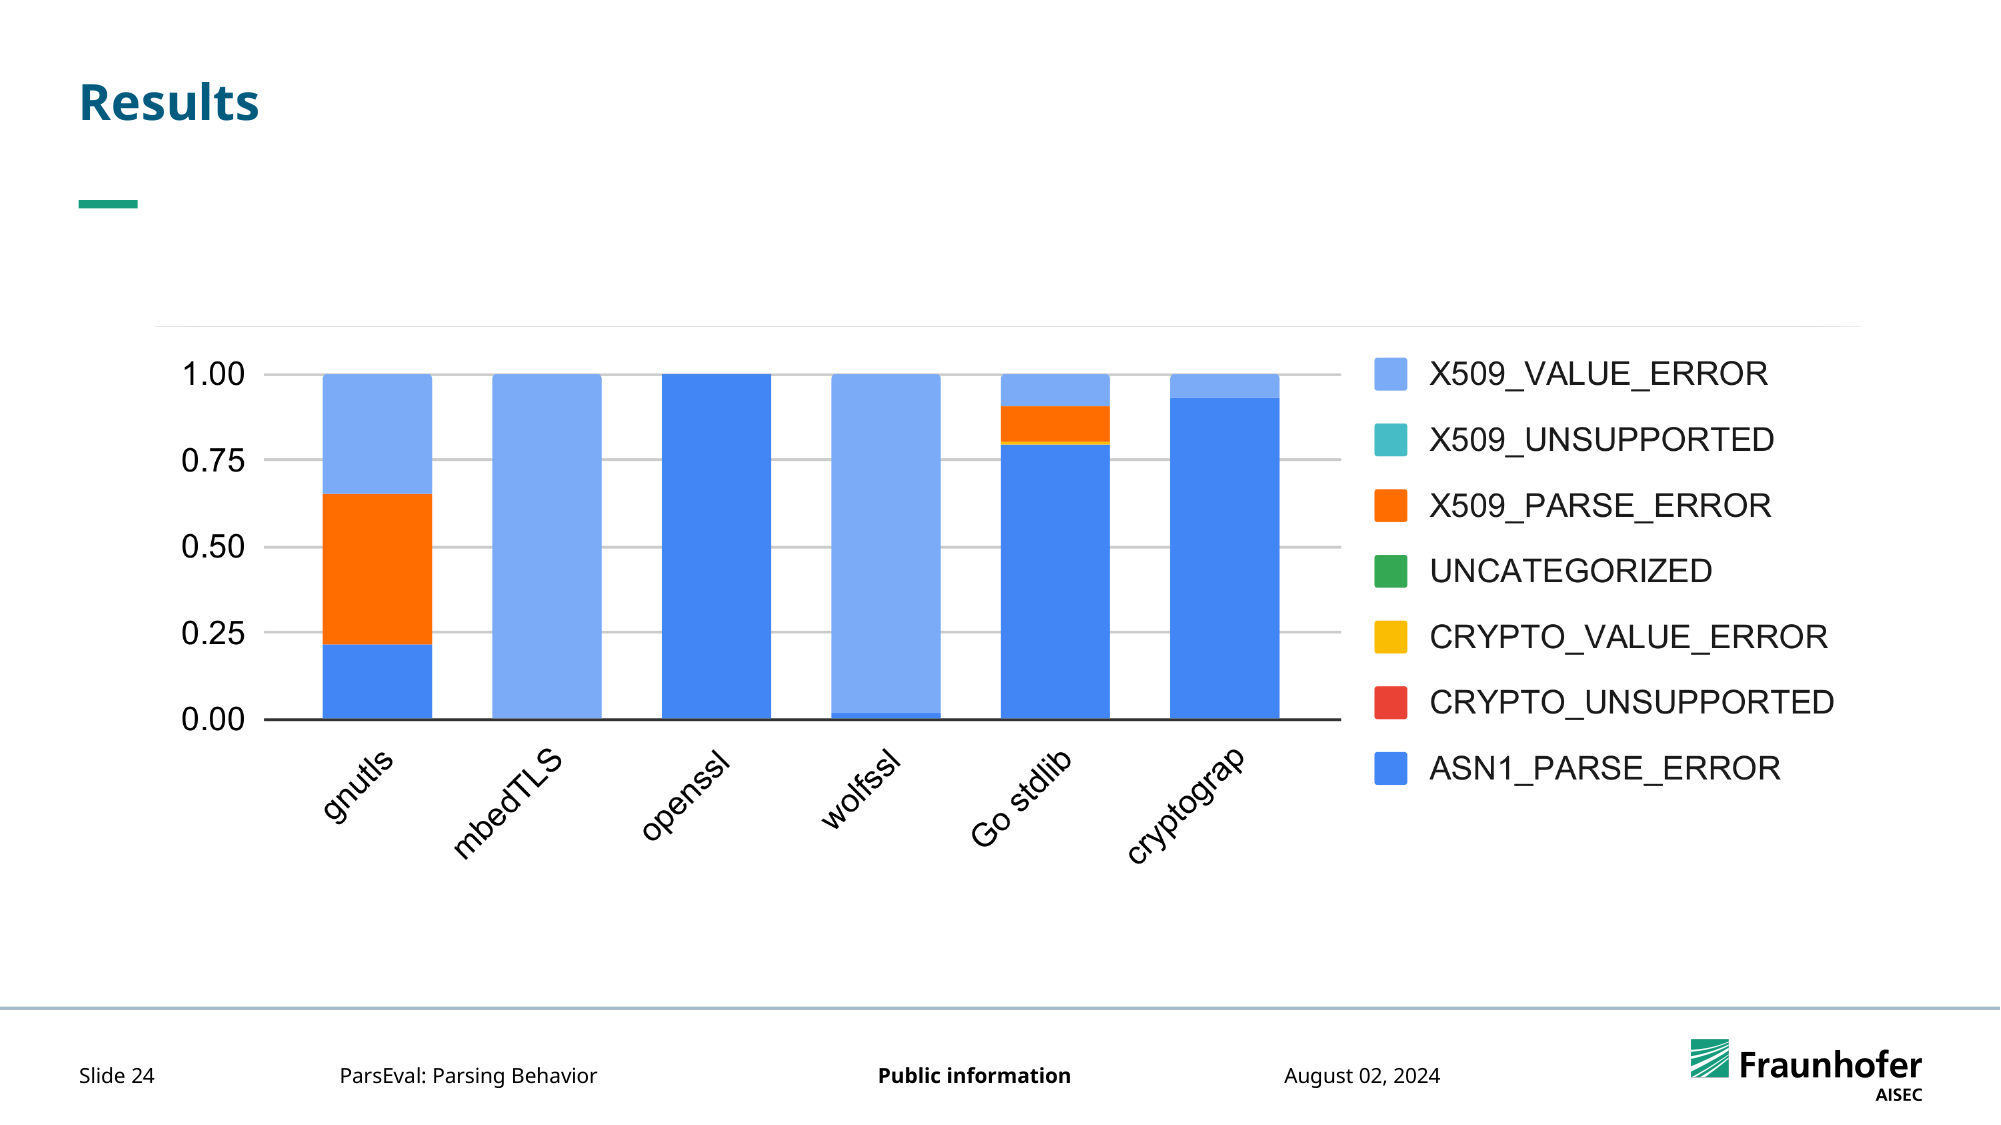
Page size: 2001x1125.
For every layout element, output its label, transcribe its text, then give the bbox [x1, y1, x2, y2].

title Results [78, 64, 1922, 128]
picture [1691, 1039, 1922, 1101]
picture [155, 326, 1861, 886]
